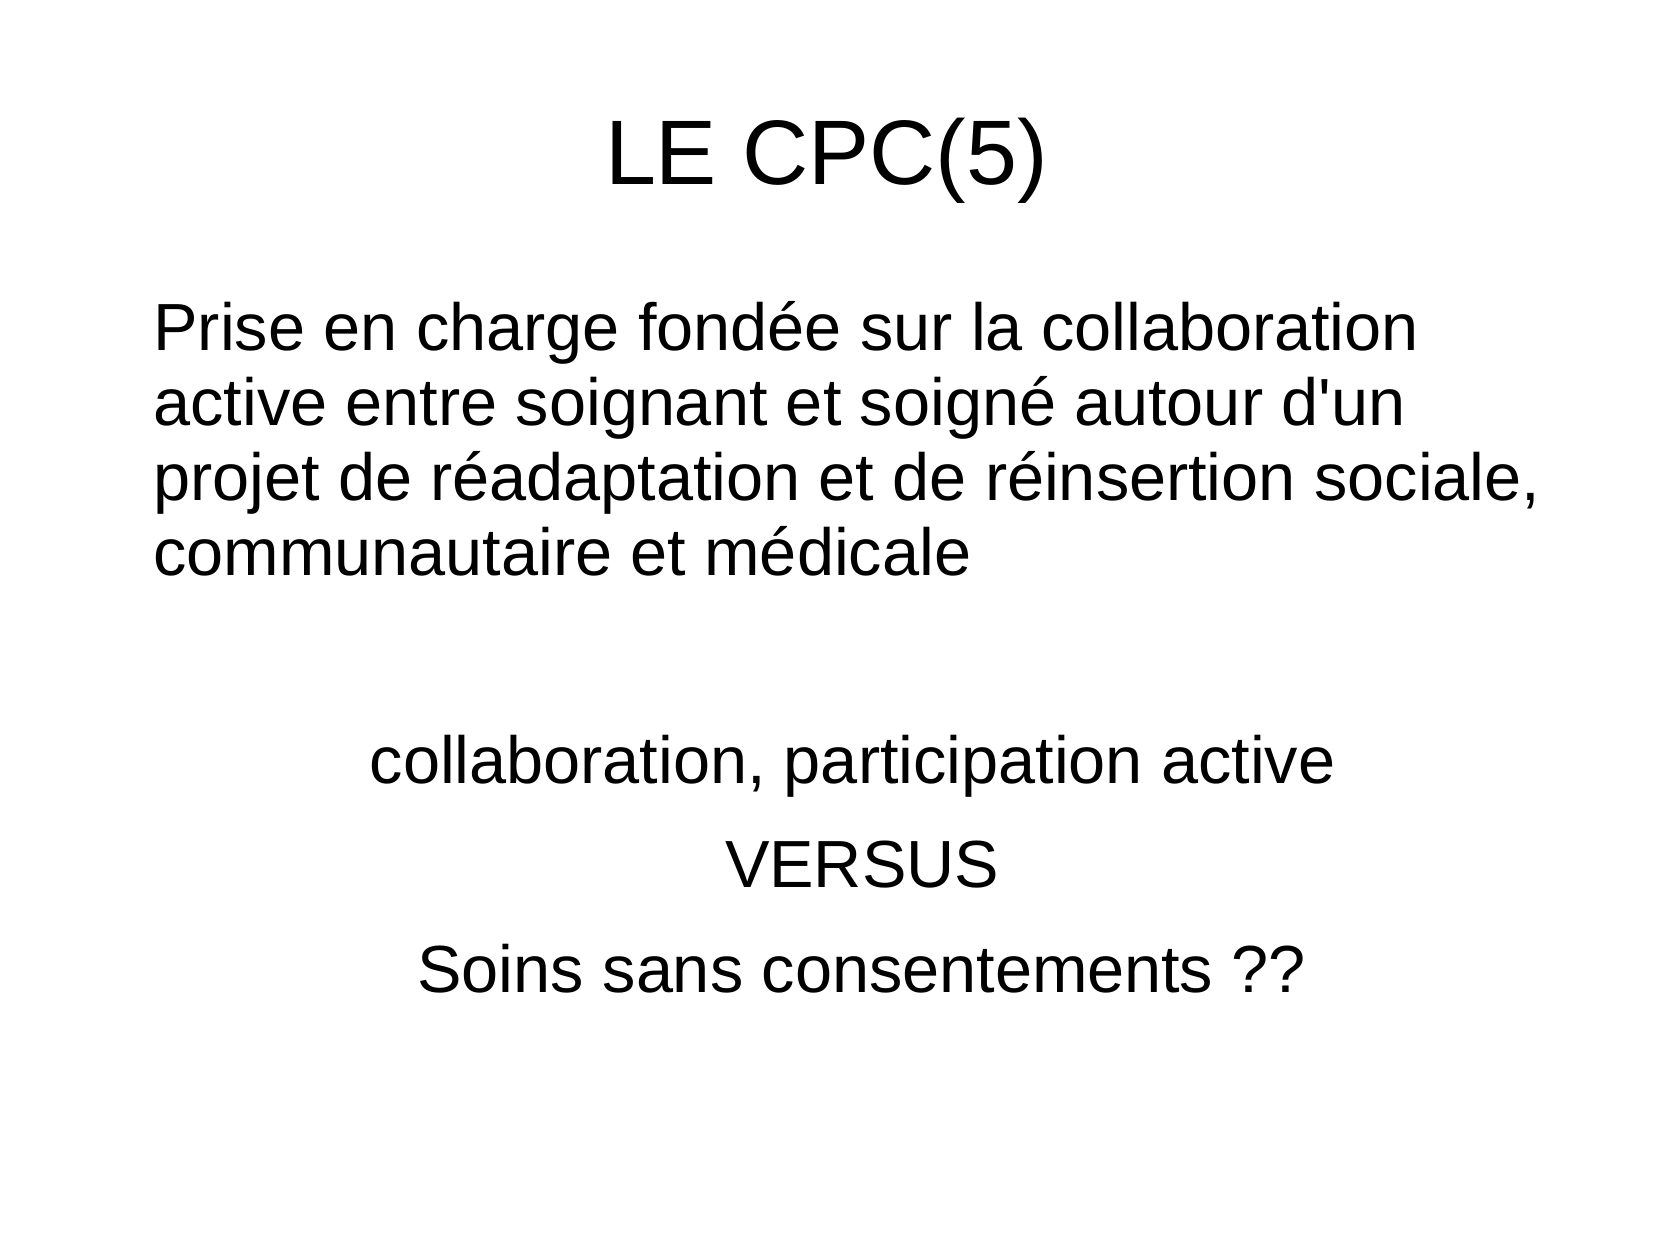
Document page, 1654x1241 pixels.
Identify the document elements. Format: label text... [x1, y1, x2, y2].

title LE CPC(5) [82, 49, 1571, 257]
list Prise en charge fondée sur la collaboration active entre soignant et soigné autour d'un projet de réadaptation et de réinsertion sociale, communautaire et médicale collaboration, participation active VERSUS Soins sans consentements ?? [82, 290, 1571, 1109]
